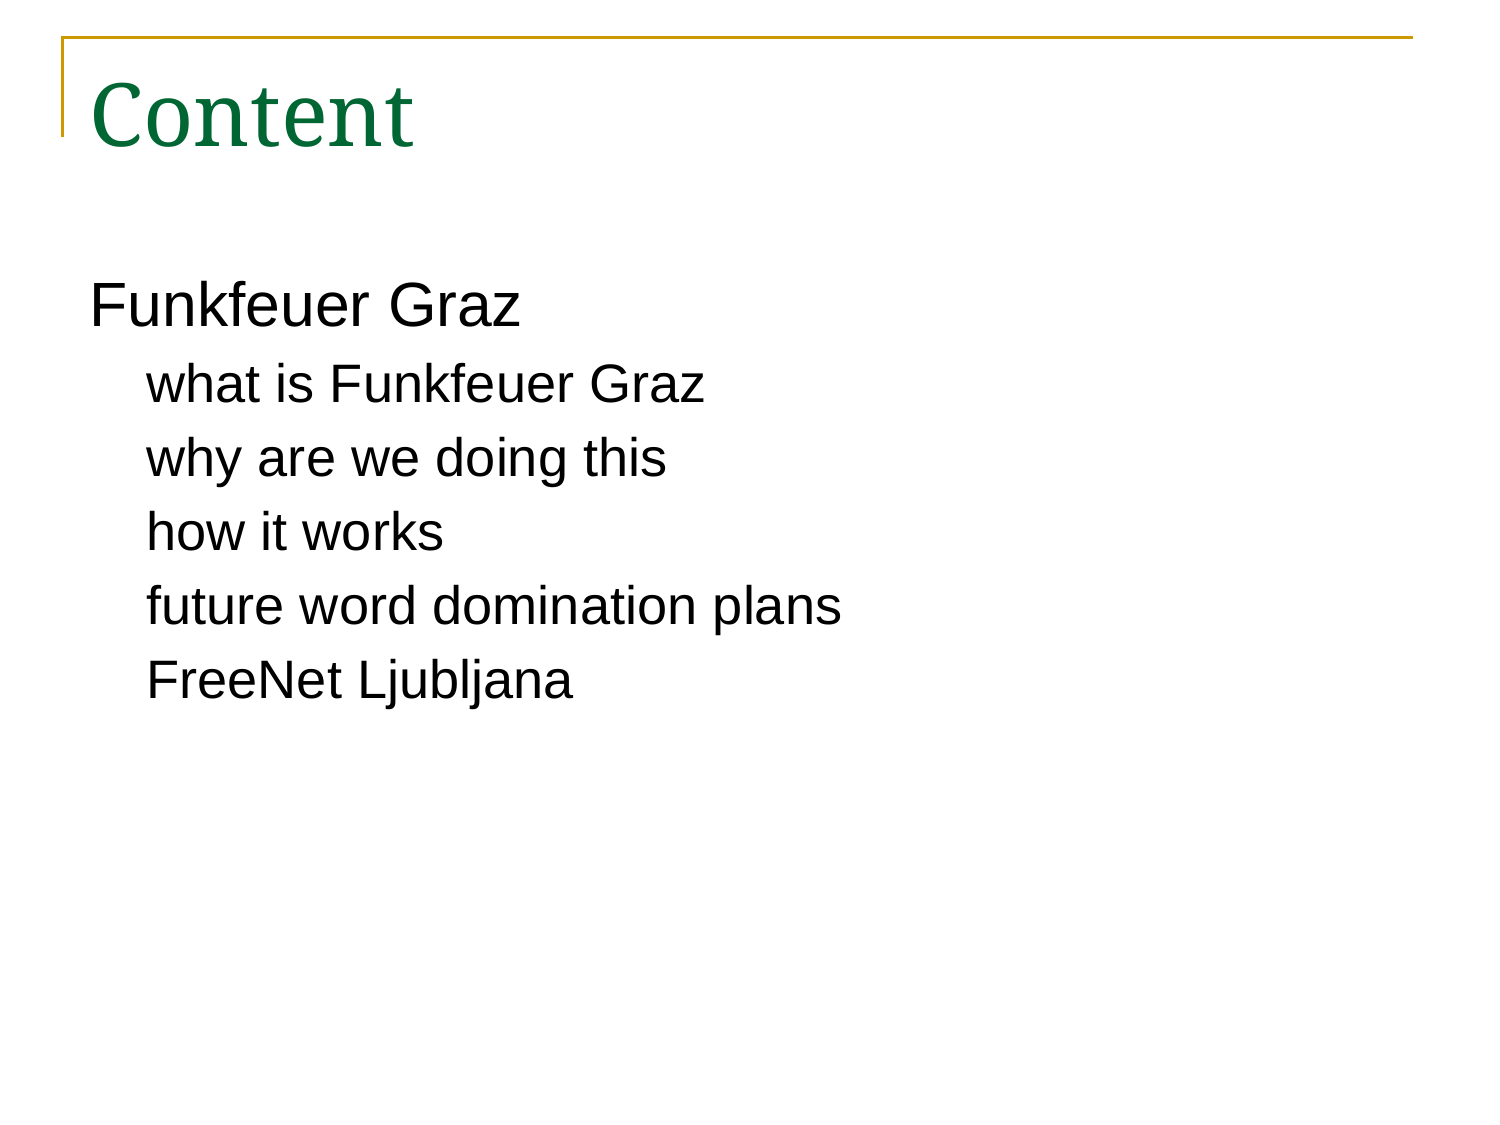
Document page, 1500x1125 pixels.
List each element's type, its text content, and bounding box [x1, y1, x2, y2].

list Funkfeuer Graz what is Funkfeuer Graz why are we doing this how it works future word domination plans FreeNet Ljubljana [75, 262, 1426, 1006]
title Content [75, 45, 1426, 233]
